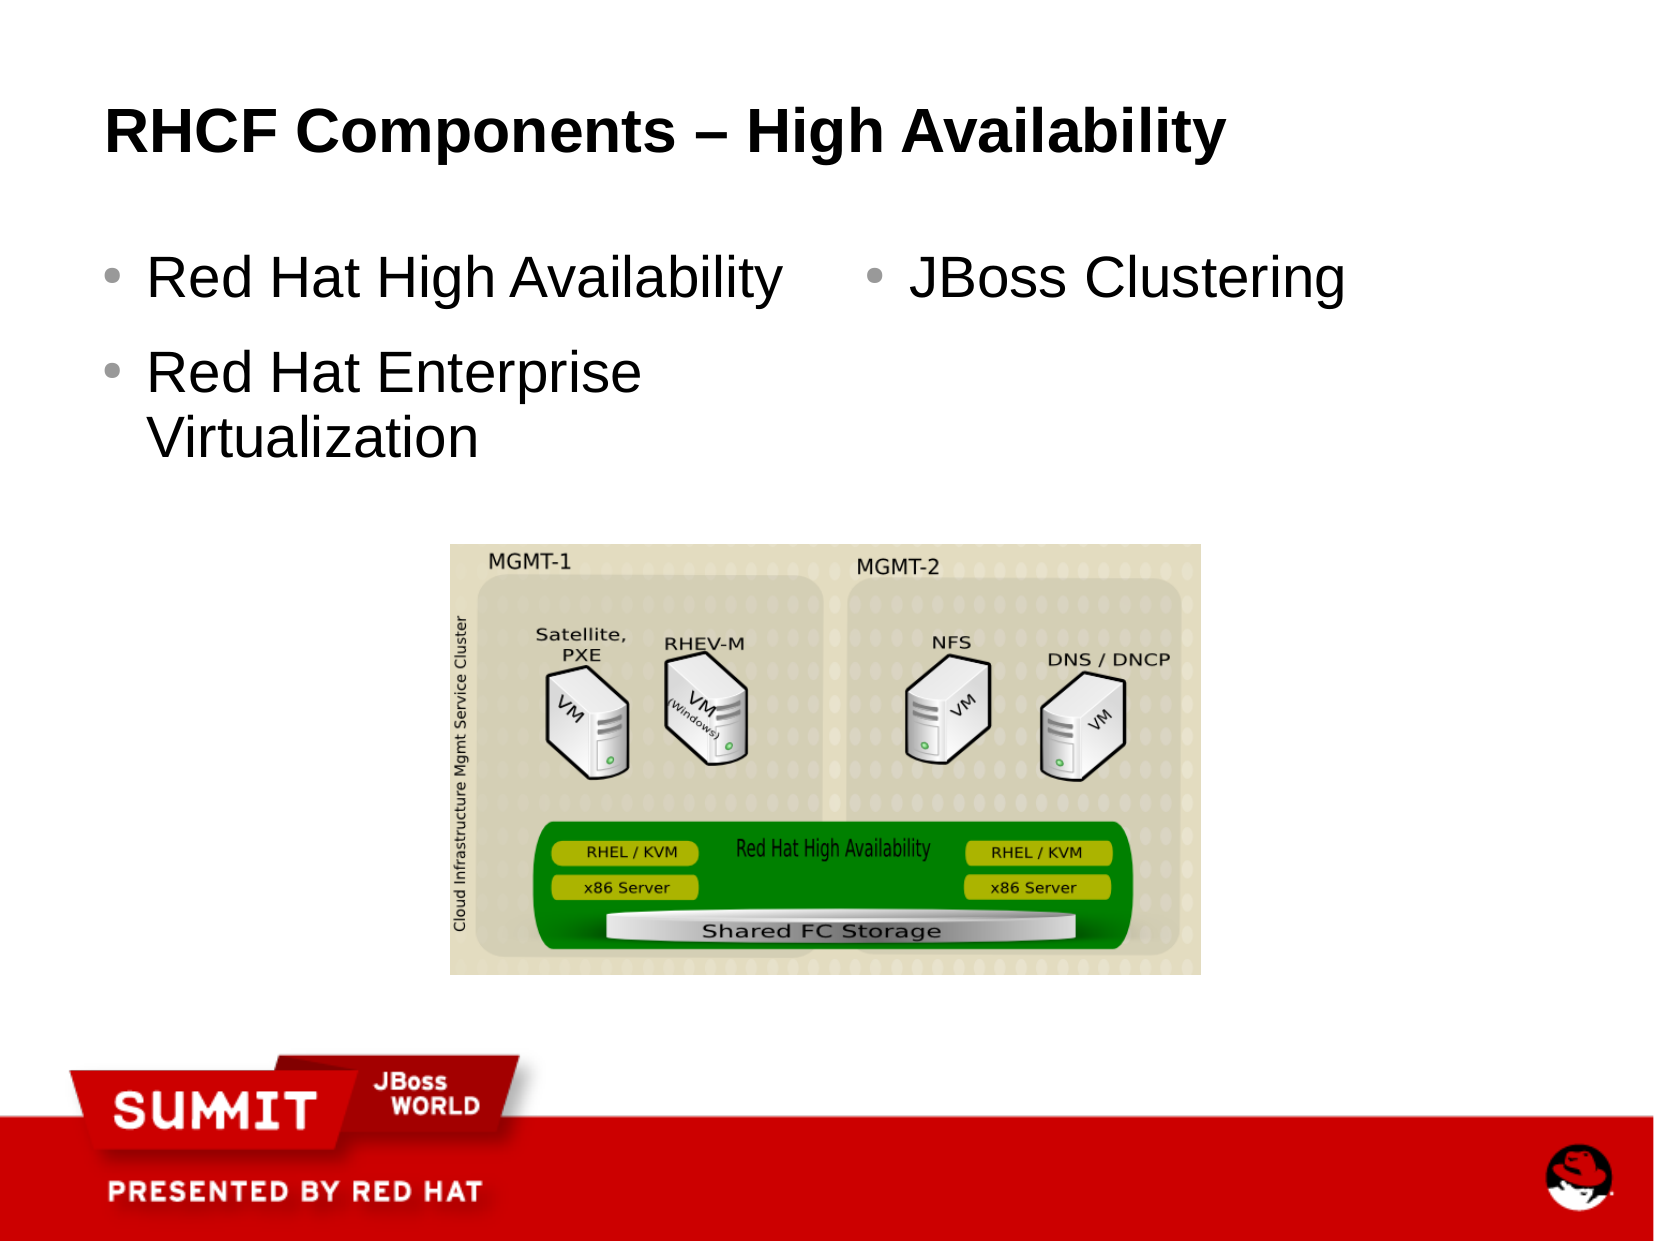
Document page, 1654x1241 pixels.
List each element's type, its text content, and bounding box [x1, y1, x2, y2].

title RHCF Components – High Availability [82, 37, 1571, 226]
picture [450, 544, 1201, 976]
list Red Hat High Availability Red Hat Enterprise Virtualization [86, 244, 814, 754]
list JBoss Clustering [849, 244, 1576, 624]
picture [0, 1043, 1654, 1241]
